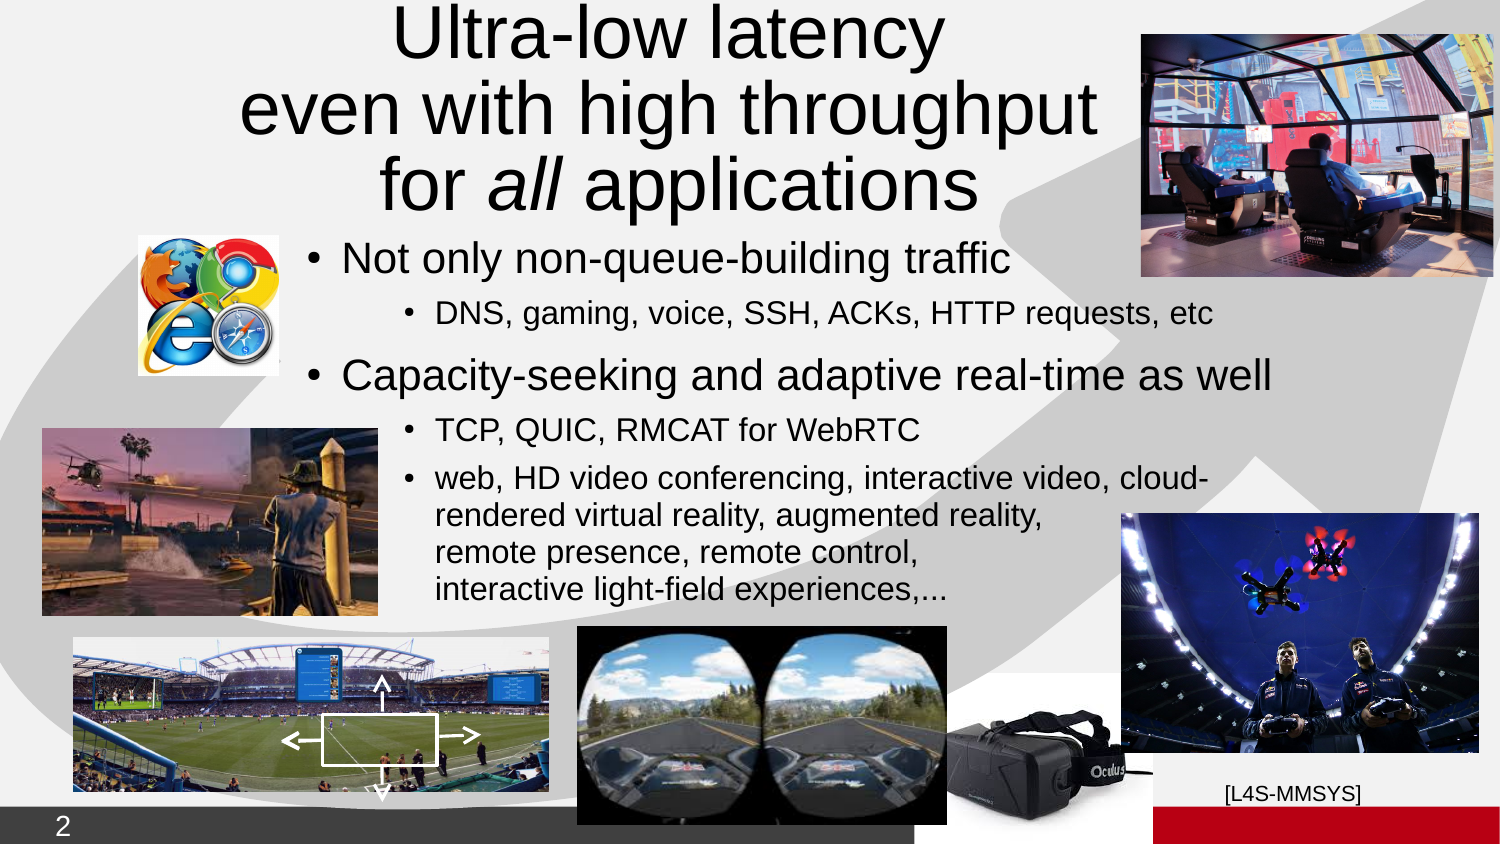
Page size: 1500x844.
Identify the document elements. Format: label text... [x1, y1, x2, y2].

picture [42, 428, 294, 617]
title Ultra-low latency even with high throughput for all applications [52, 0, 1307, 238]
text_box [L4S-MMSYS] [1123, 774, 1377, 815]
list Not only non-queue-building traffic DNS, gaming, voice, SSH, ACKs, HTTP requests, etc Capacity-seeking and adaptive real-time as well TCP, QUIC, RMCAT for WebRTC web, HD video conferencing, interactive video, cloud-rendered virtual reality, augmented reality, remote presence, remote control, interactive light-field experiences,... [294, 238, 1277, 628]
picture [1277, 34, 1494, 277]
picture [73, 637, 549, 792]
picture [138, 238, 279, 376]
picture [577, 513, 1479, 844]
